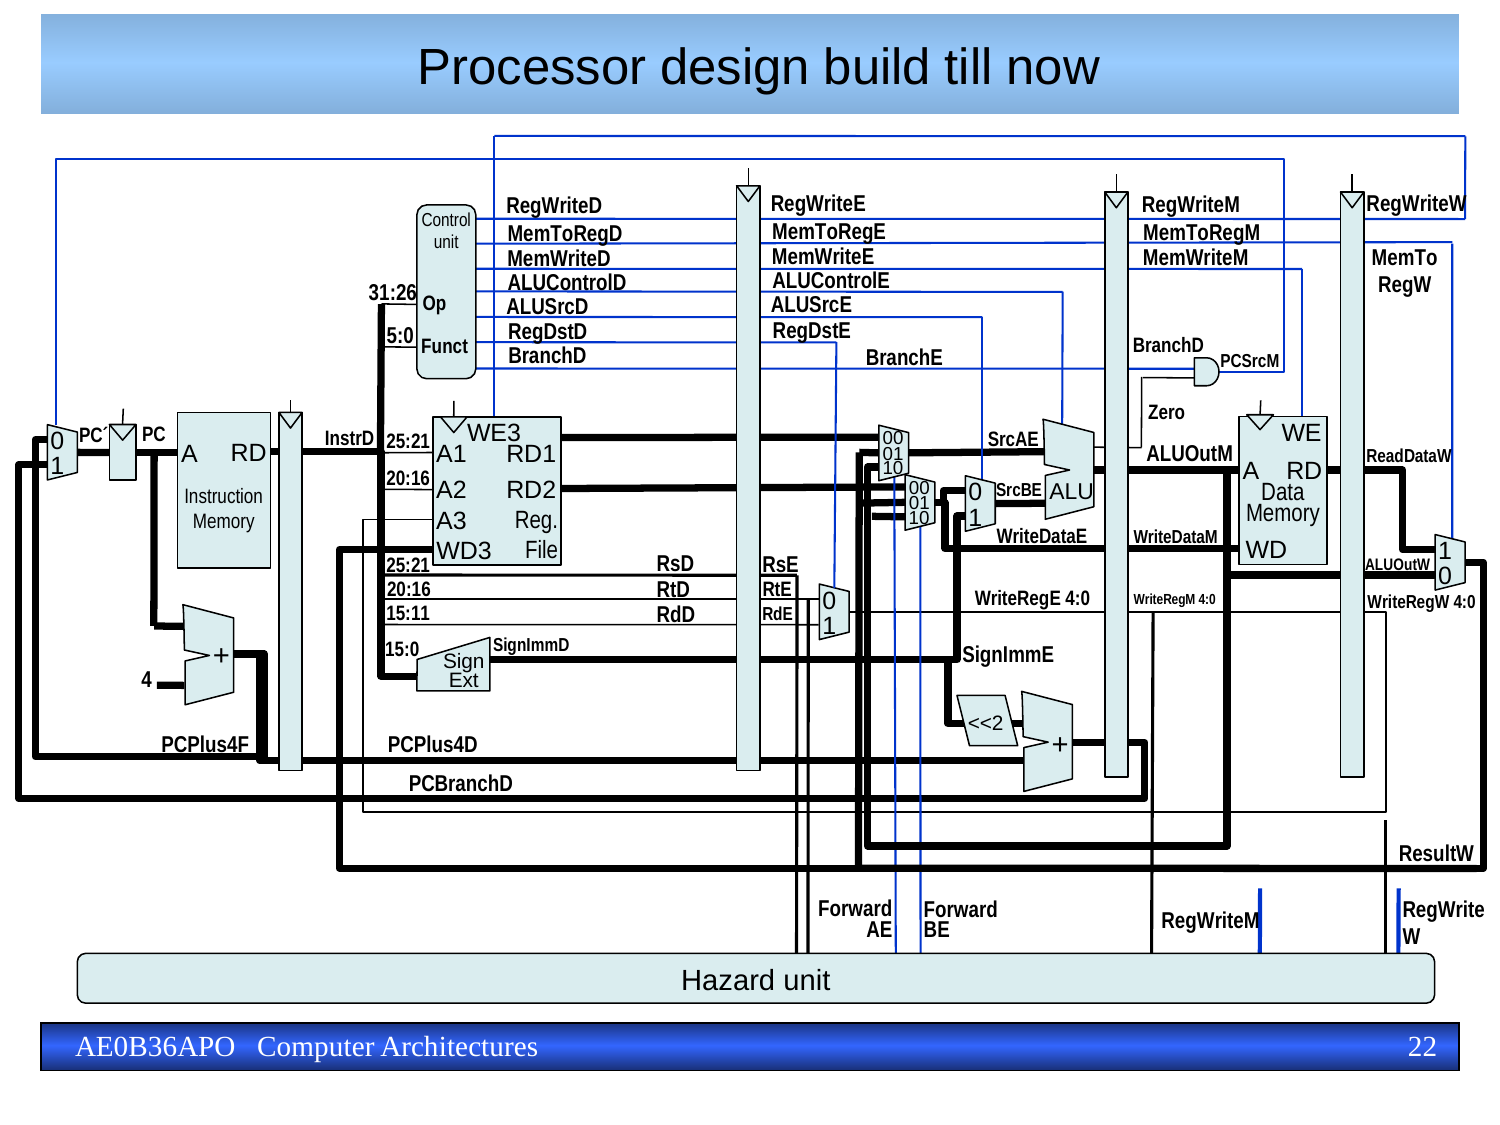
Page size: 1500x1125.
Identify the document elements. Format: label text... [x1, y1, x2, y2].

text_box WD3 [432, 534, 493, 565]
text_box 00 [884, 432, 890, 441]
text_box 25:21 [386, 428, 431, 454]
text_box WriteRegM 4:0 [1133, 590, 1216, 608]
text_box [1340, 192, 1364, 778]
text_box [1246, 414, 1274, 430]
text_box [1453, 538, 1466, 586]
text_box [1042, 419, 1094, 476]
text_box A1 [432, 437, 468, 468]
text_box PCPlus4F [161, 729, 250, 758]
text_box ALUControlD [507, 267, 627, 295]
text_box [1021, 691, 1073, 792]
text_box MemToRegM [1143, 217, 1261, 246]
text_box RegWriteM [1156, 905, 1265, 934]
text_box Control unit [416, 204, 476, 379]
text_box 15:11 [386, 599, 431, 625]
text_box RegWriteW [1366, 188, 1467, 216]
text_box RdE [762, 601, 794, 624]
text_box 15:0 [385, 635, 420, 661]
text_box 1 [46, 449, 65, 480]
text_box RD [226, 436, 271, 467]
text_box + [209, 636, 234, 672]
text_box ALUOutW [1364, 554, 1431, 575]
text_box Forward AE [817, 893, 893, 942]
text_box [278, 412, 303, 771]
text_box ALU [1043, 476, 1100, 505]
text_box 00 [879, 426, 904, 441]
text_box RegWriteD [506, 190, 603, 218]
text_box PC [141, 420, 166, 446]
text_box SignImmE [962, 639, 1055, 668]
text_box 1 [964, 500, 983, 532]
text_box [109, 424, 137, 480]
text_box 0 [818, 584, 837, 609]
text_box [930, 481, 935, 524]
text_box Sign Ext [438, 627, 490, 692]
text_box 01 [879, 441, 904, 465]
text_box ALUOutM [1146, 438, 1234, 466]
text_box 10 [894, 465, 900, 473]
text_box WriteRegE 4:0 [974, 584, 1091, 610]
text_box WriteDataE [996, 522, 1088, 549]
text_box 0 [1434, 559, 1453, 590]
text_box PCPlus4D [387, 729, 478, 758]
text_box [1194, 357, 1220, 386]
text_box + [1048, 724, 1073, 761]
text_box 0 [971, 484, 979, 498]
text_box RdD [656, 599, 696, 627]
text_box SrcAE [987, 425, 1039, 451]
text_box PCSrcM [1220, 348, 1280, 372]
text_box MemWriteM [1142, 242, 1249, 271]
text_box ALUControlE [772, 265, 891, 294]
text_box ResultW [1398, 838, 1475, 864]
text_box ALUSrcE [770, 290, 853, 318]
text_box 25:21 [386, 551, 431, 577]
text_box [1045, 505, 1094, 520]
text_box Hazard unit [77, 953, 1435, 1004]
text_box Data Memory [1238, 416, 1328, 565]
text_box 0 [46, 424, 65, 449]
text_box MemToRegE [771, 216, 887, 245]
text_box 4 [141, 664, 152, 693]
text_box [736, 185, 760, 771]
text_box RegWriteM [1141, 190, 1241, 218]
text_box RegWriteE [770, 189, 866, 217]
text_box <<2 [964, 716, 1008, 736]
text_box RtE [762, 575, 792, 601]
text_box WriteRegW 4:0 [1367, 590, 1476, 613]
text_box Op [422, 290, 447, 316]
text_box [983, 480, 996, 527]
text_box A [177, 437, 198, 468]
text_box 0 [964, 475, 983, 500]
text_box 0 [825, 593, 833, 607]
text_box A2 [432, 473, 468, 504]
text_box A3 [432, 504, 468, 534]
text_box [182, 604, 234, 705]
text_box [904, 431, 909, 475]
text_box [837, 588, 850, 636]
text_box [416, 653, 438, 691]
text_box RD [1268, 454, 1326, 485]
text_box Zero [1148, 398, 1186, 424]
title Processor design build till now [41, 14, 1459, 114]
text_box Reg. File [432, 416, 562, 565]
text_box 10 [878, 465, 904, 479]
text_box [956, 695, 1018, 746]
text_box PC´ [79, 421, 109, 447]
text_box RD2 [502, 473, 560, 504]
text_box RegDstE [772, 315, 851, 343]
text_box BranchD [1132, 332, 1204, 358]
text_box 5:0 [386, 320, 414, 349]
text_box 20:16 [387, 576, 432, 602]
text_box 1 [1434, 534, 1453, 559]
text_box RegWrite W [1402, 894, 1492, 950]
text_box A [1239, 454, 1274, 486]
text_box 00 [921, 482, 927, 490]
text_box Funct [421, 332, 469, 358]
text_box 00 [895, 432, 901, 441]
text_box MemWriteD [507, 243, 611, 267]
text_box InstrD [324, 424, 375, 450]
text_box [65, 429, 78, 476]
text_box WE [1276, 416, 1328, 447]
text_box WD [1239, 533, 1291, 564]
text_box [1104, 192, 1128, 778]
text_box 01 [905, 490, 931, 514]
text_box Reg. File [432, 416, 463, 437]
text_box 0 [53, 433, 61, 447]
text_box ALUSrcD [506, 291, 589, 319]
text_box Forward BE [923, 894, 999, 943]
text_box 31:26 [368, 277, 418, 306]
text_box RsD [656, 548, 695, 576]
text_box BranchE [865, 342, 944, 370]
text_box 01 [910, 497, 916, 505]
text_box MemWriteE [771, 241, 875, 270]
text_box RD1 [510, 447, 520, 453]
text_box PCBranchD [408, 768, 514, 796]
text_box MemToRegD [507, 218, 623, 246]
text_box WriteDataM [1133, 525, 1218, 548]
text_box 1 [818, 609, 837, 640]
text_box RD1 [502, 437, 560, 468]
text_box SignImmD [493, 632, 570, 656]
text_box MemTo RegW [1371, 242, 1438, 298]
text_box RtD [656, 574, 691, 599]
text_box BranchD [508, 340, 587, 369]
text_box ReadDataW [1366, 444, 1452, 467]
text_box RsE [762, 549, 799, 578]
text_box 20:16 [386, 464, 431, 490]
text_box [440, 416, 468, 433]
text_box WE3 [463, 416, 525, 447]
text_box RegDstD [508, 316, 588, 345]
text_box [878, 425, 883, 455]
text_box 00 [905, 475, 931, 490]
text_box 10 [905, 505, 930, 528]
text_box Instruction Memory [177, 412, 271, 568]
text_box 00 [910, 482, 916, 490]
text_box SrcBE [996, 478, 1043, 501]
